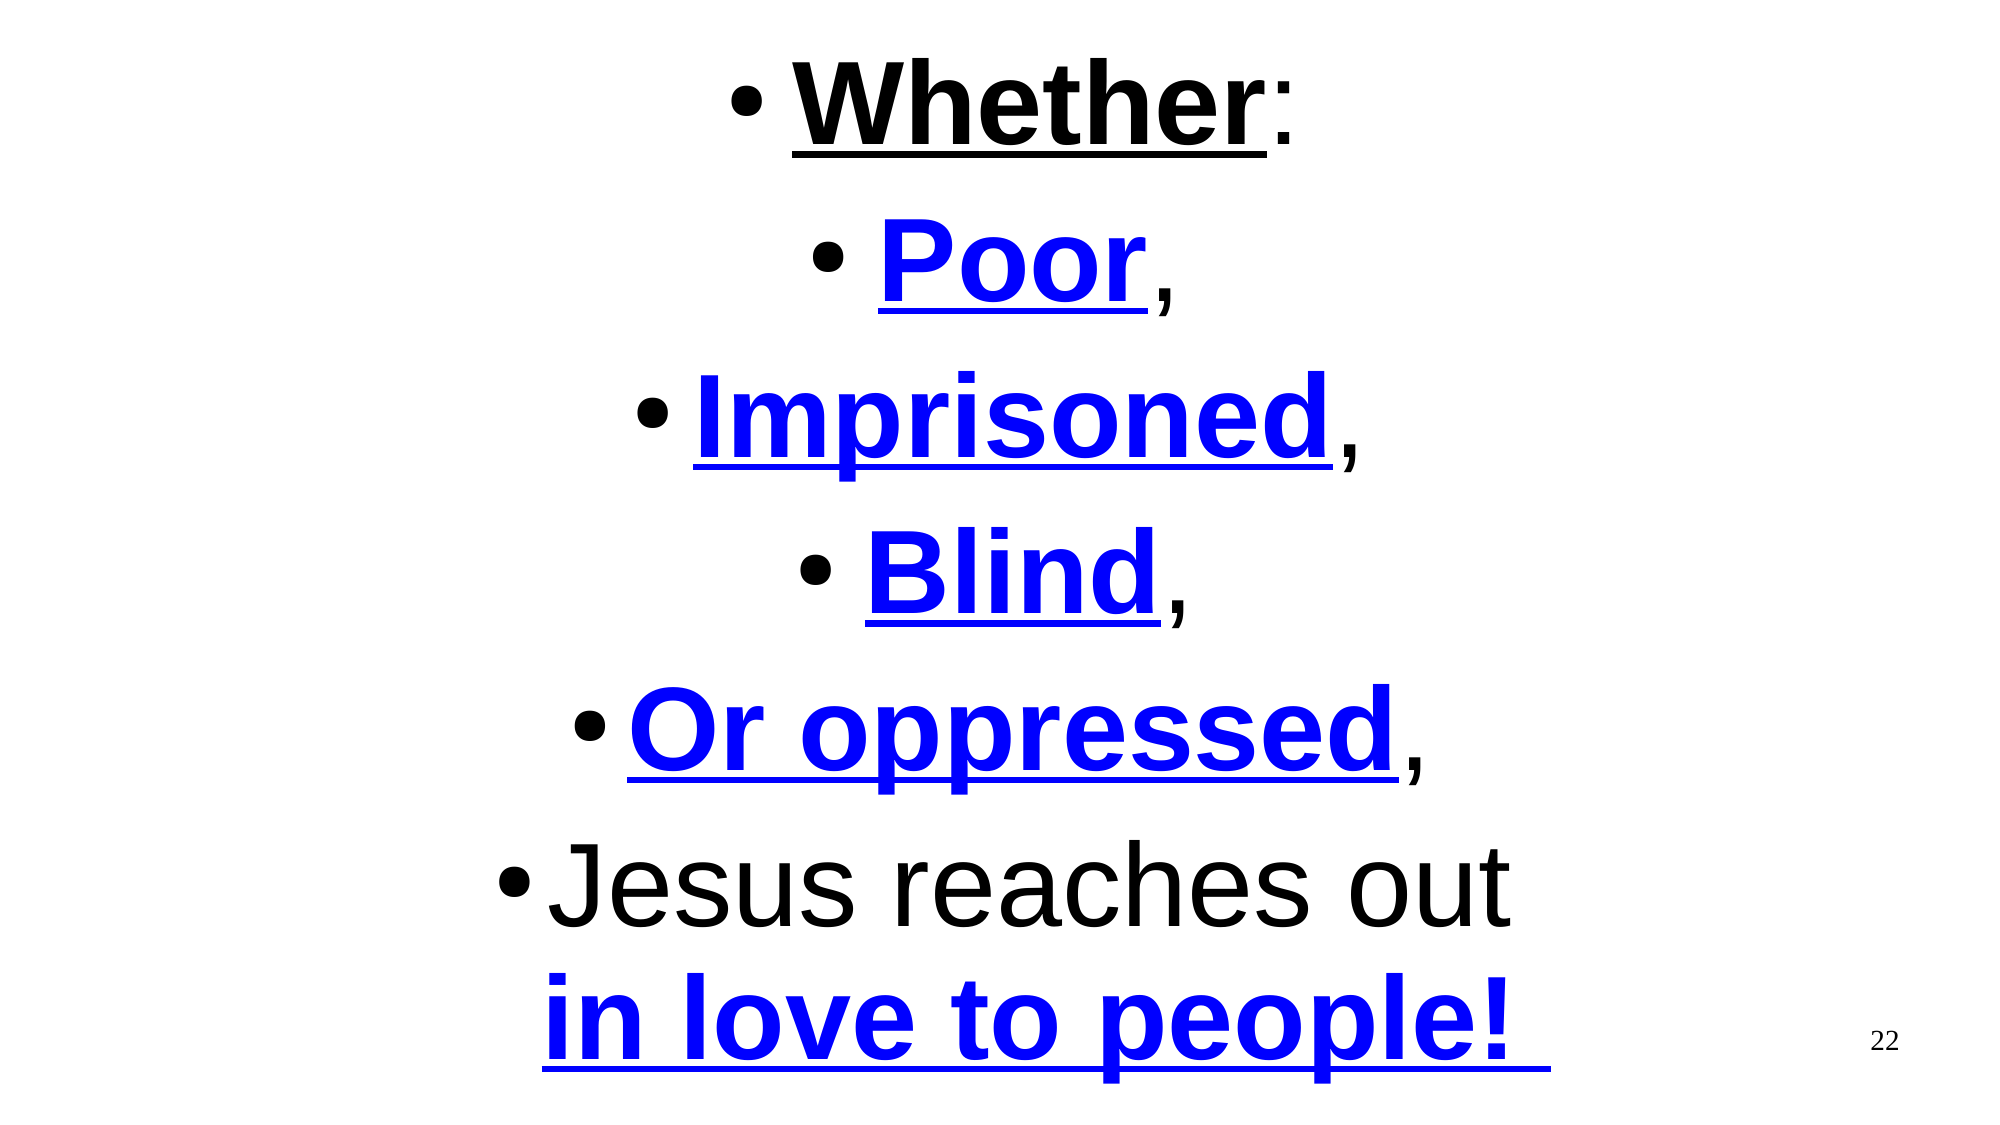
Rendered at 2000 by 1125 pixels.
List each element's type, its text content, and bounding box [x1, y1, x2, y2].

list Whether: Poor, Imprisoned, Blind, Or oppressed, Jesus reaches out in love to people! [37, 37, 1988, 1088]
